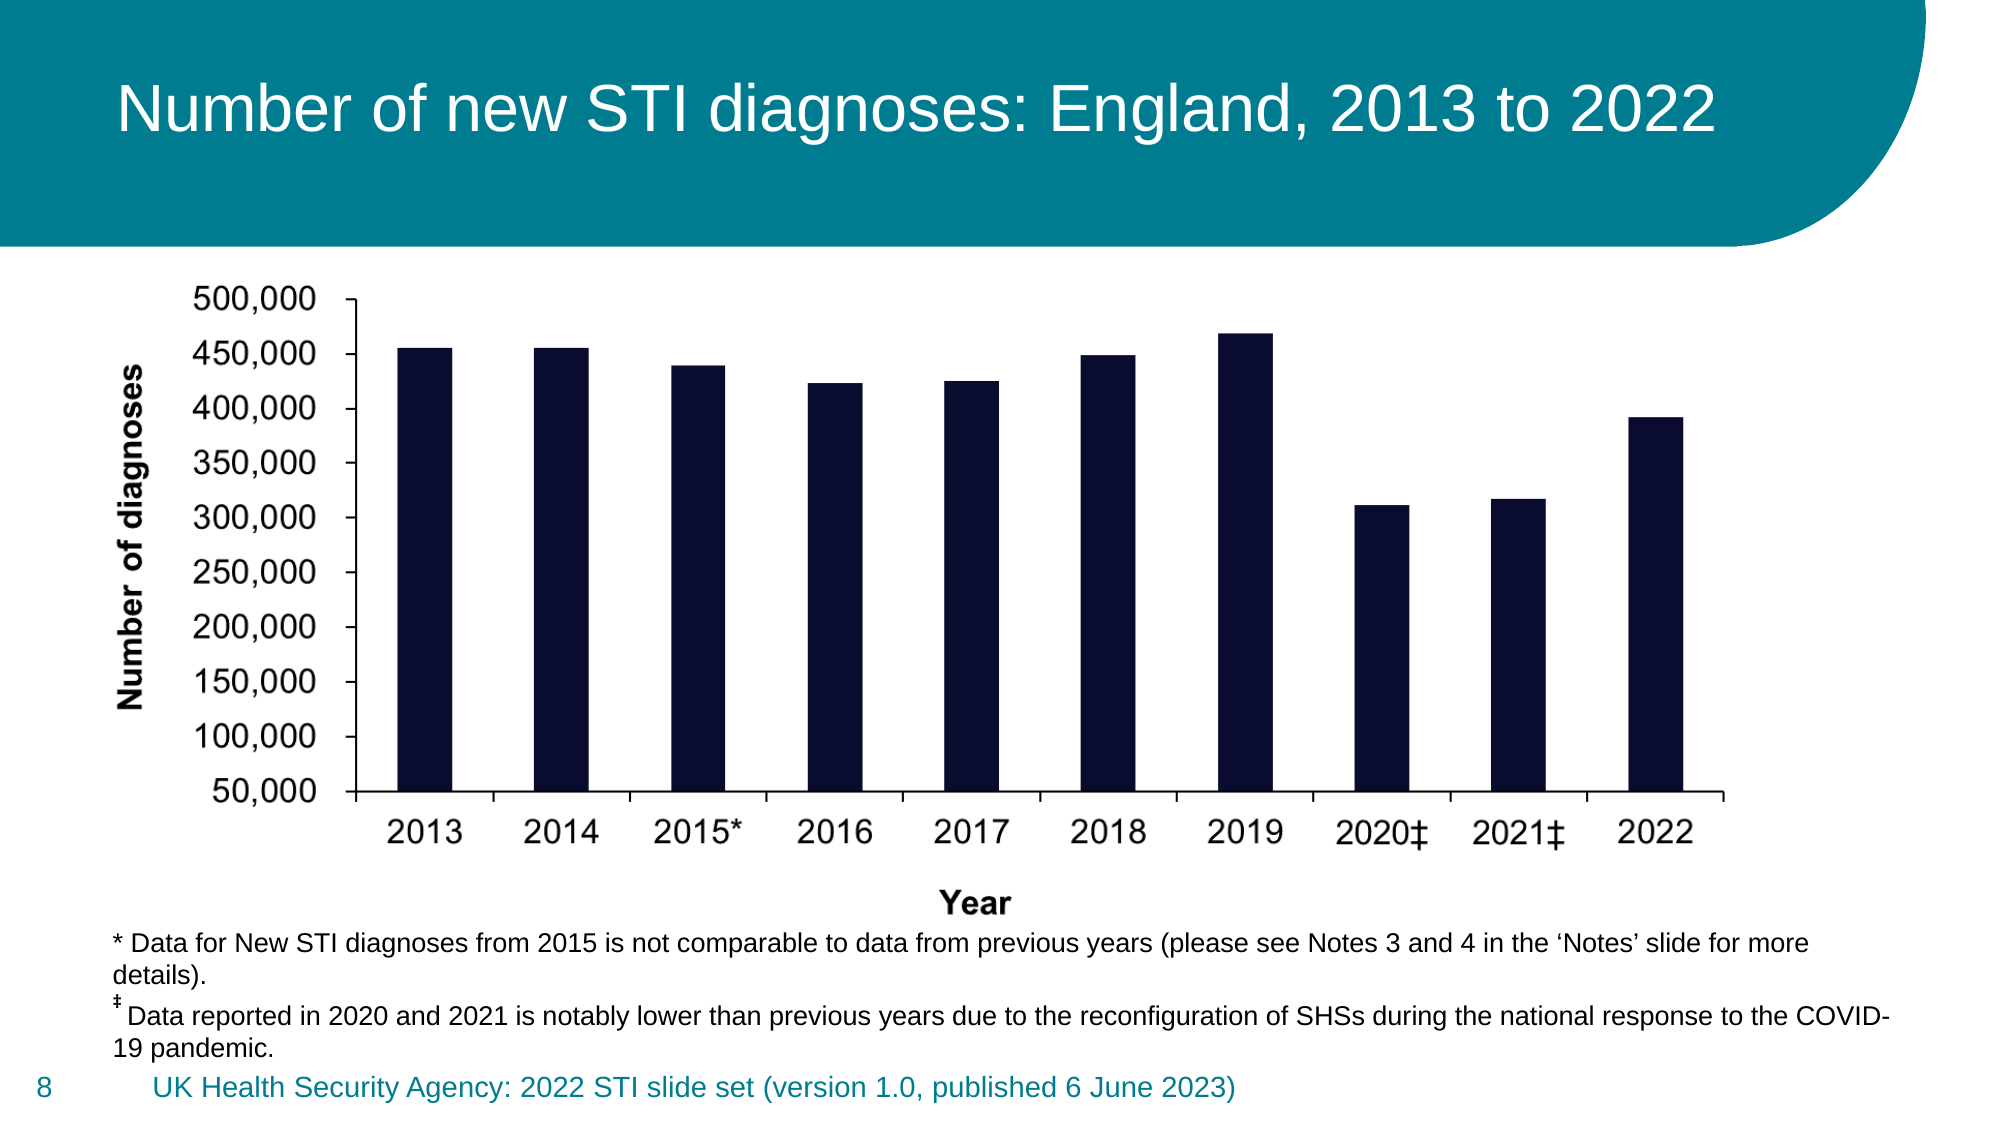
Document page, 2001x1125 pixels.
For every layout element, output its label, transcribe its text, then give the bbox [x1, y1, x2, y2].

text_box UK Health Security Agency: 2022 STI slide set (version 1.0, published 6 June 2023) [137, 1071, 1780, 1116]
text_box [21, 1056, 120, 1117]
picture [106, 260, 1737, 926]
text_box * Data for New STI diagnoses from 2015 is not comparable to data from previous years (please see Notes 3 and 4 in the ‘Notes’ slide for more details). ‡ Data reported in 2020 and 2021 is notably lower than previous years due to the reconfiguration of SHSs during the national response to the COVID-19 pandemic. [98, 918, 1908, 1071]
title Number of new STI diagnoses: England, 2013 to 2022 [101, 66, 1747, 168]
